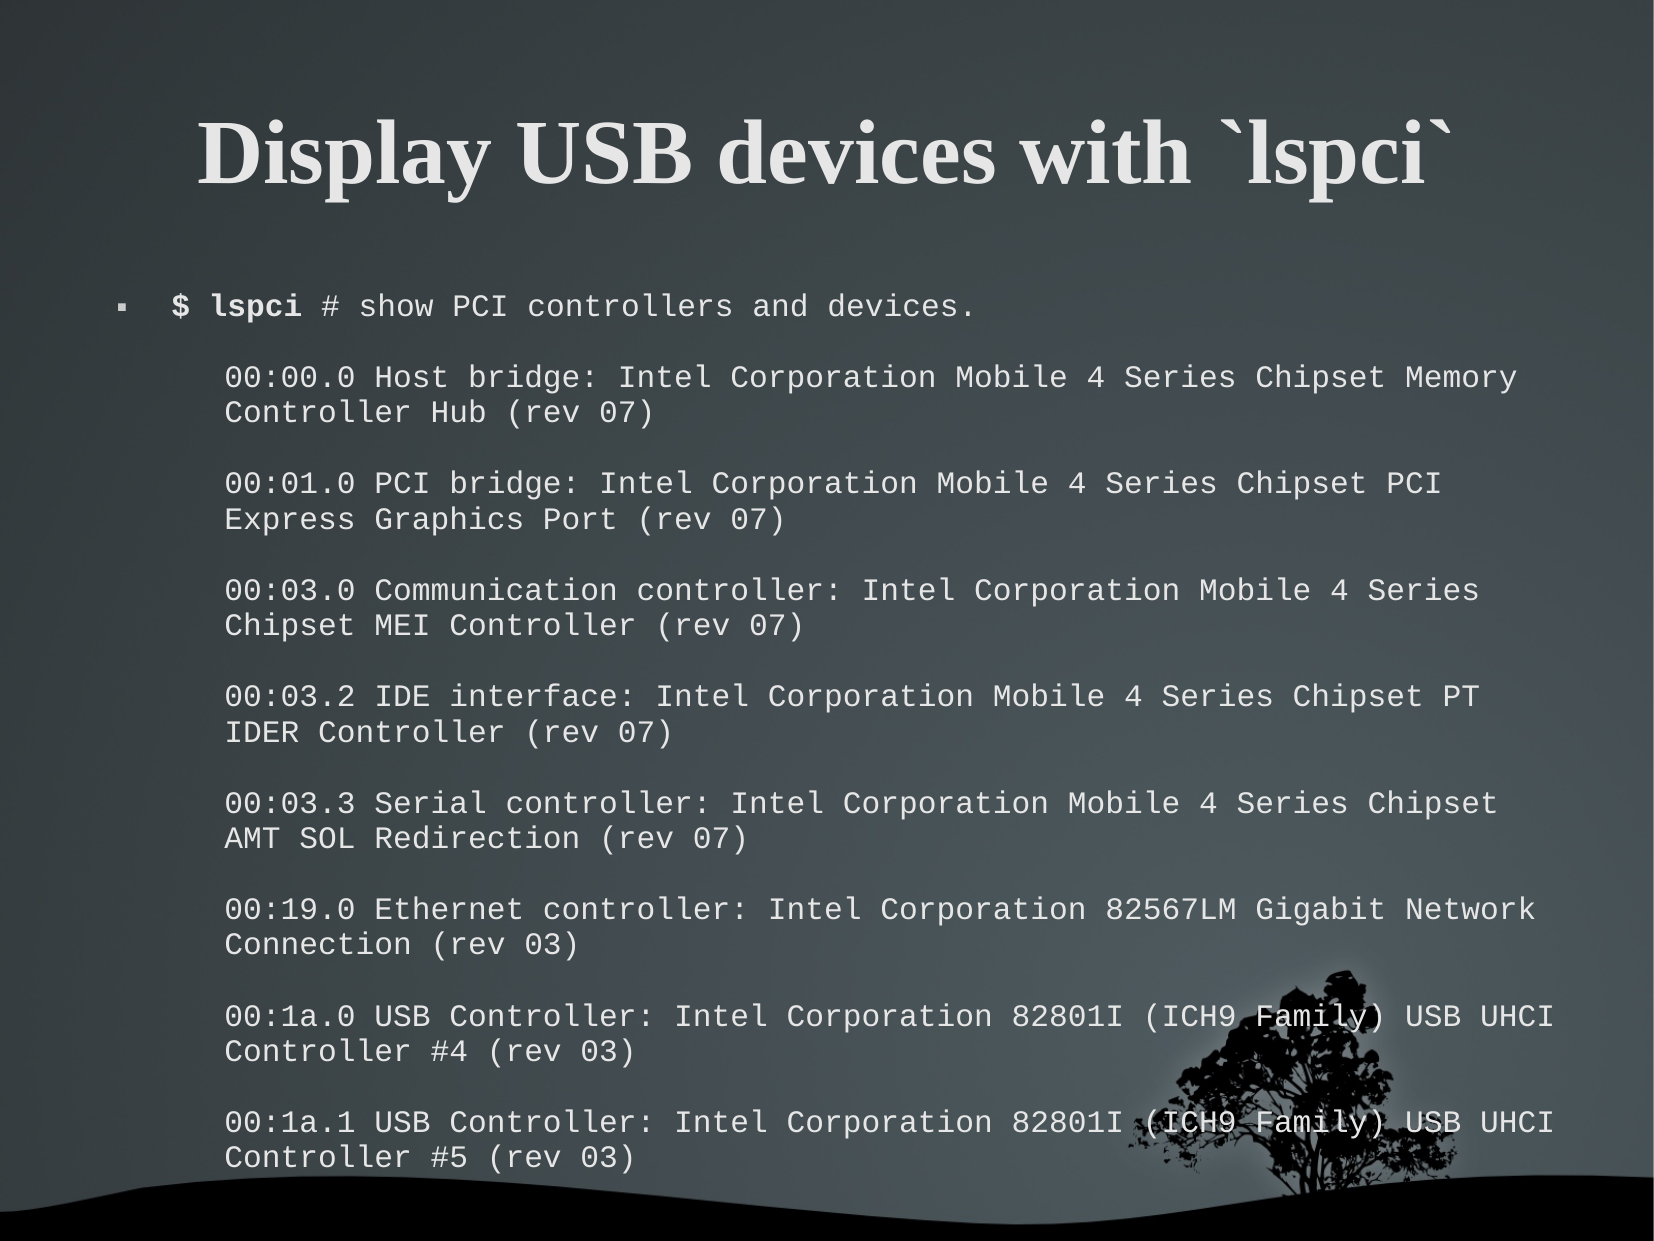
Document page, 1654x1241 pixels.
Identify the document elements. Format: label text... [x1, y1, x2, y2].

title Display USB devices with `lspci` [82, 33, 1571, 273]
picture [0, 0, 1654, 1241]
list $ lspci # show PCI controllers and devices. 00:00.0 Host bridge: Intel Corporation Mobile 4 Series Chipset Memory Controller Hub (rev 07) 00:01.0 PCI bridge: Intel Corporation Mobile 4 Series Chipset PCI Express Graphics Port (rev 07) 00:03.0 Communication controller: Intel Corporation Mobile 4 Series Chipset MEI Controller (rev 07) 00:03.2 IDE interface: Intel Corporation Mobile 4 Series Chipset PT IDER Controller (rev 07) 00:03.3 Serial controller: Intel Corporation Mobile 4 Series Chipset AMT SOL Redirection (rev 07) 00:19.0 Ethernet controller: Intel Corporation 82567LM Gigabit Network Connection (rev 03) 00:1a.0 USB Controller: Intel Corporation 82801I (ICH9 Family) USB UHCI Controller #4 (rev 03) 00:1a.1 USB Controller: Intel Corporation 82801I (ICH9 Family) USB UHCI Controller #5 (rev 03) [82, 290, 1571, 1178]
